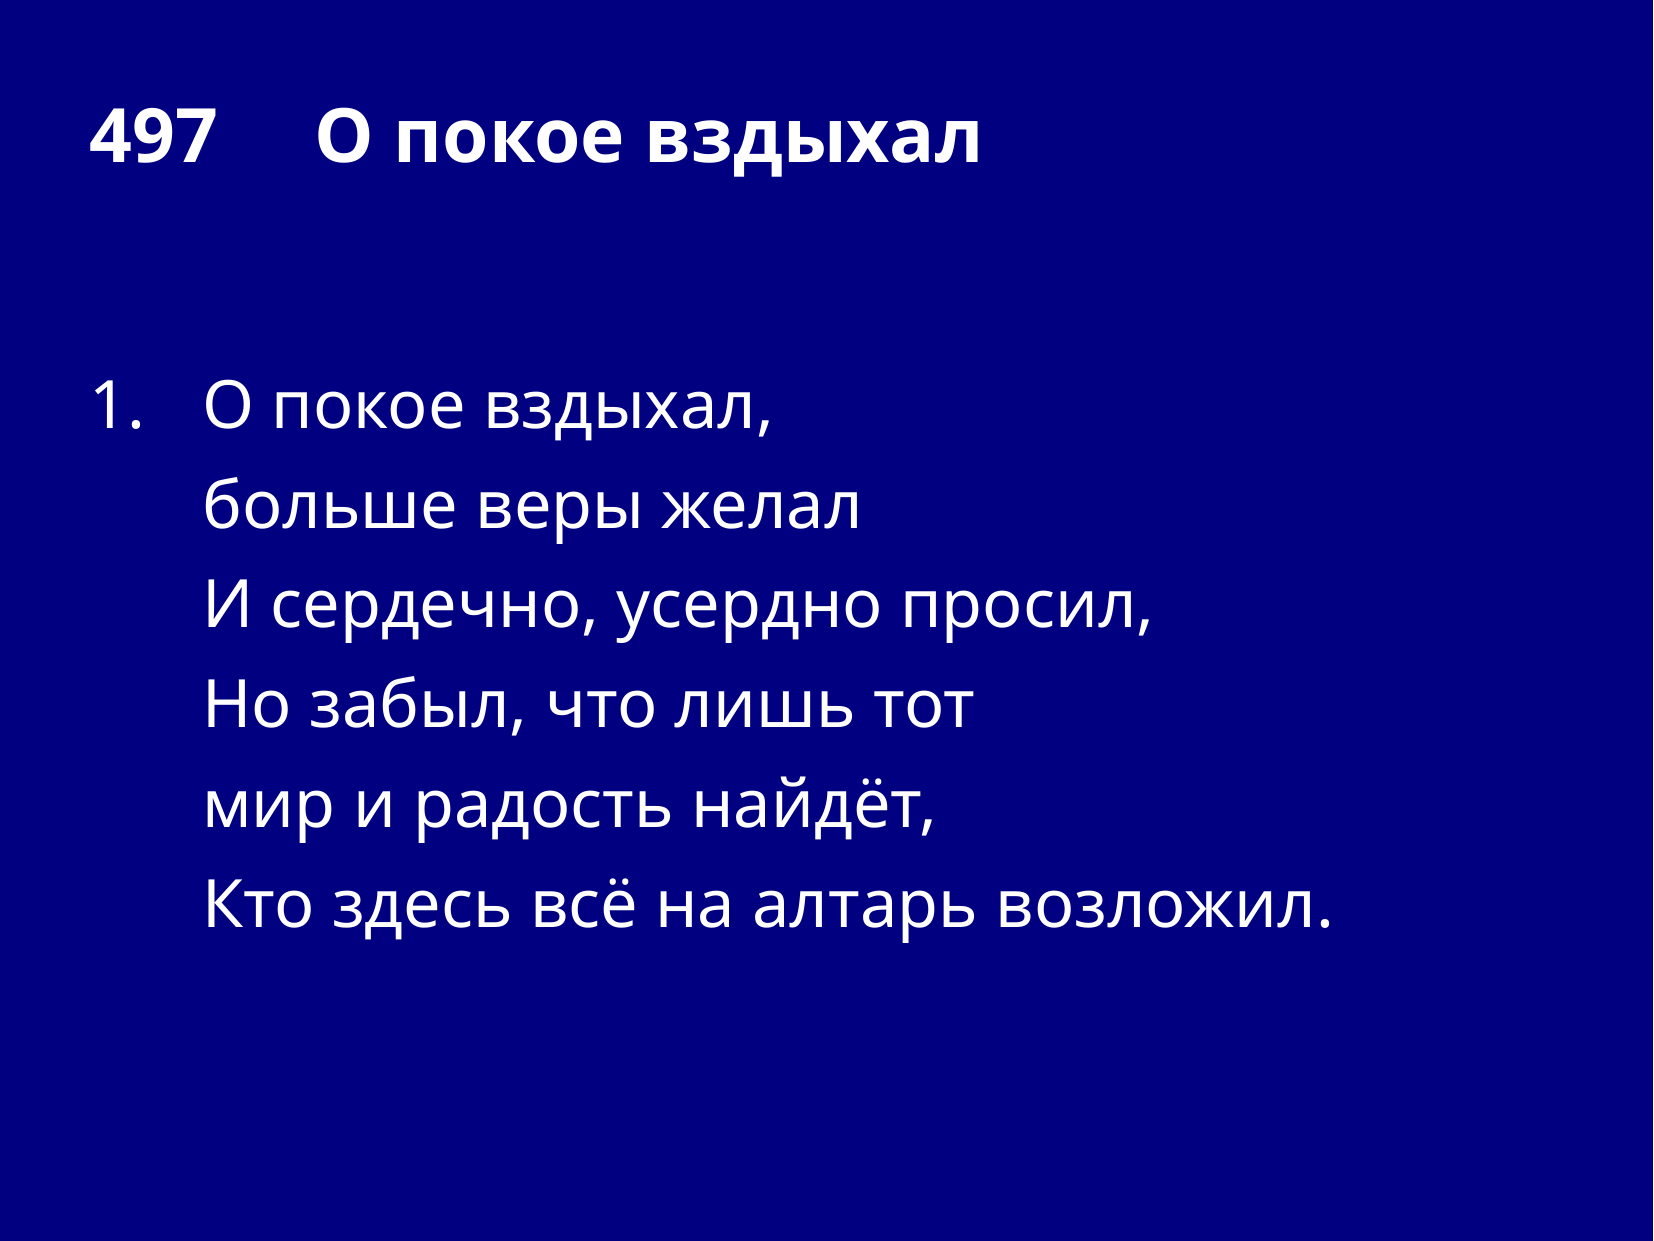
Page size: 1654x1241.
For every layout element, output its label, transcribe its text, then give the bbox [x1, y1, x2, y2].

text_box 1. О покое вздыхал, больше веры желал И сердечно, усердно просил, Но забыл, что лишь тот мир и радость найдёт, Кто здесь всё на алтарь возложил. [75, 188, 1576, 1163]
text_box 497 О покое вздыхал [75, 75, 1576, 188]
